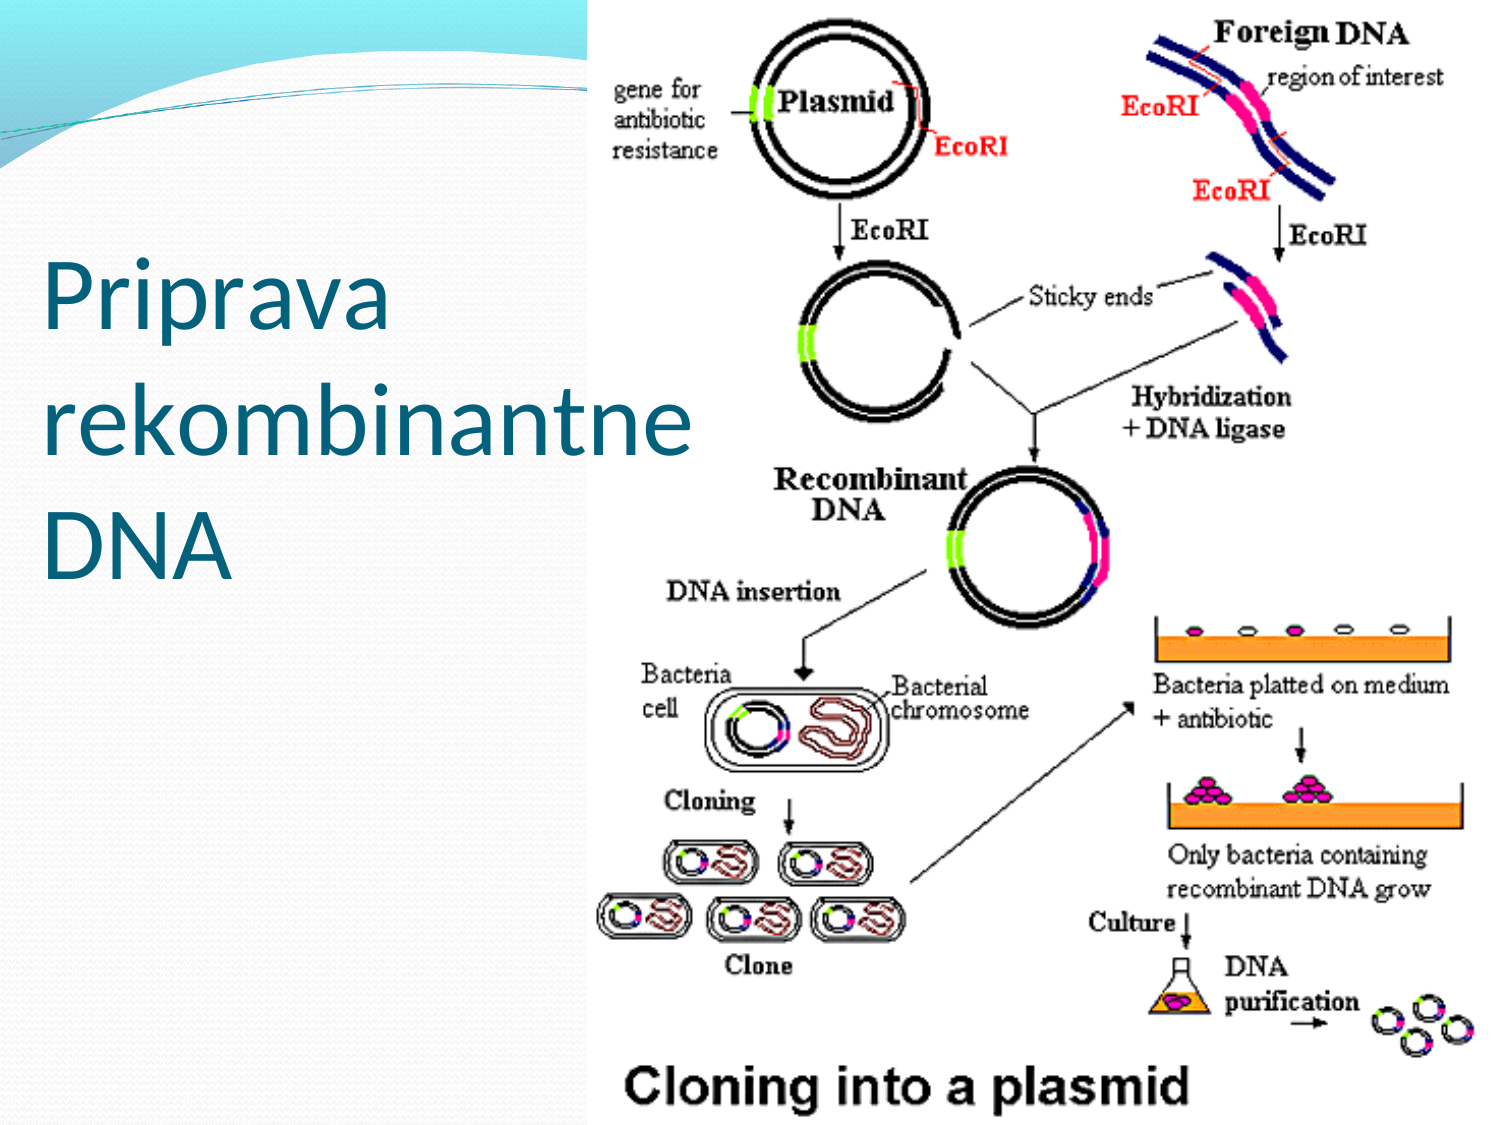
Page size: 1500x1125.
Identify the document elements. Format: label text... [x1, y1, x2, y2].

title Priprava rekombinantne DNA [41, 218, 717, 601]
picture [0, 0, 1500, 1125]
